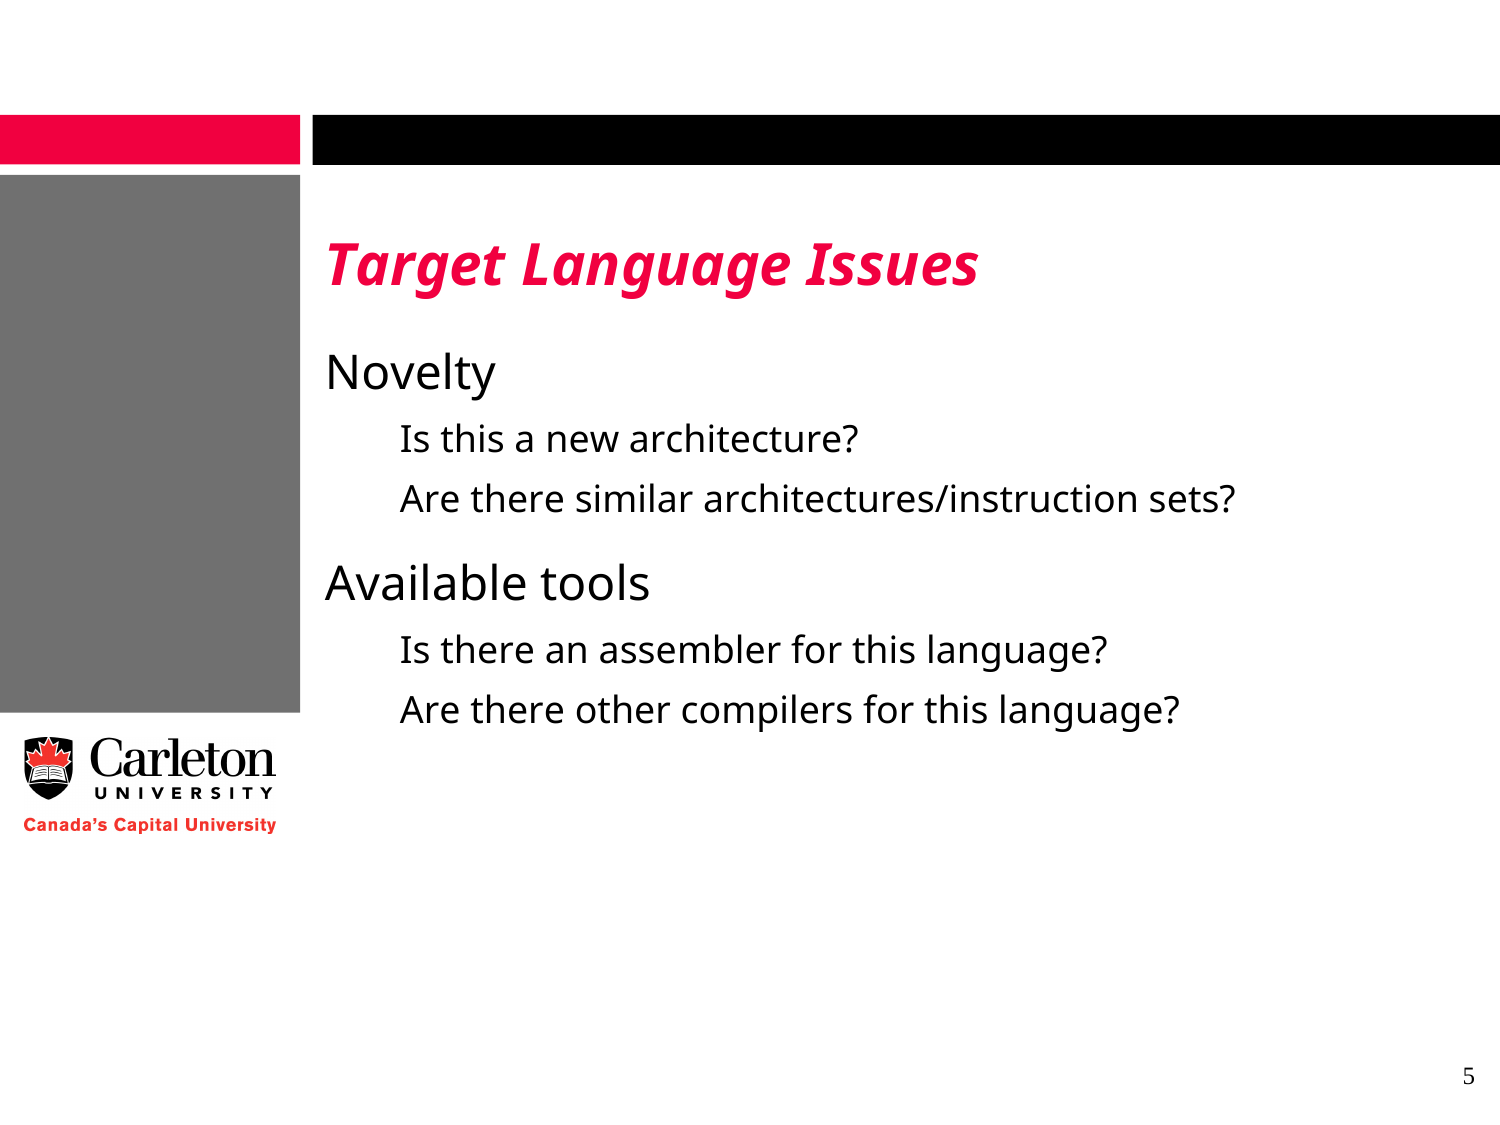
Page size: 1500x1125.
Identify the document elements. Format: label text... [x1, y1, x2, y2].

list Novelty Is this a new architecture? Are there similar architectures/instruction sets? Available tools Is there an assembler for this language? Are there other compilers for this language? [324, 324, 1450, 1036]
picture [24, 737, 276, 834]
title Target Language Issues [324, 194, 1450, 324]
